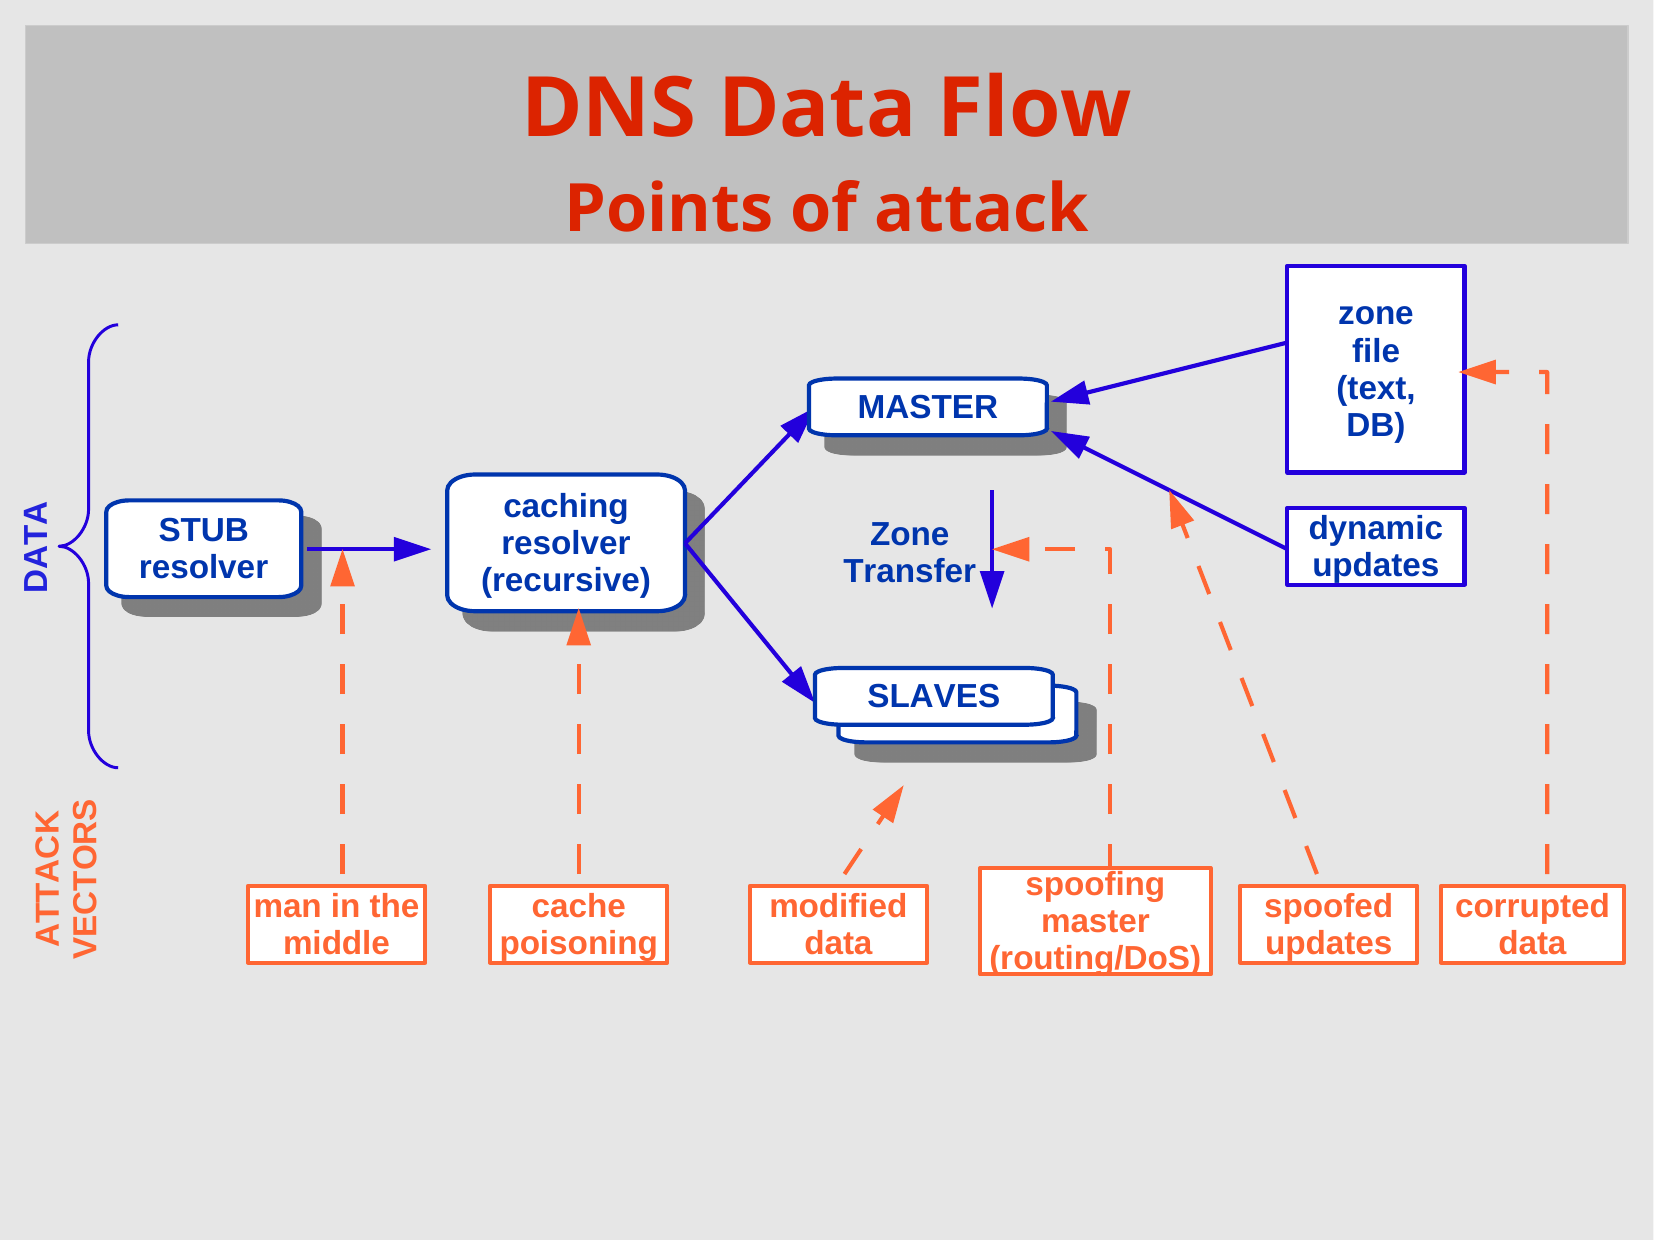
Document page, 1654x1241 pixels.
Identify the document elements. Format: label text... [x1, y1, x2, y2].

text_box DATA [69, 401, 95, 608]
text_box SLAVES [814, 667, 1053, 725]
title DNS Data Flow Points of attack [121, 46, 1532, 253]
text_box zone file (text, DB) [1287, 265, 1465, 473]
text_box modified data [750, 885, 928, 963]
text_box STUB resolver [106, 500, 302, 598]
text_box DATA [8, 401, 87, 609]
text_box MASTER [808, 378, 1047, 436]
text_box ATTACK VECTORS [19, 767, 111, 975]
text_box dynamic updates [1287, 507, 1465, 585]
text_box spoofed updates [1240, 885, 1418, 963]
text_box spoofing master (routing/DoS) [980, 868, 1211, 975]
text_box caching resolver (recursive) [447, 474, 686, 612]
text_box SLAVES [838, 685, 1077, 743]
text_box Zone Transfer [827, 508, 993, 609]
text_box corrupted data [1440, 885, 1625, 963]
text_box man in the middle [248, 885, 426, 963]
text_box cache poisoning [490, 885, 668, 963]
